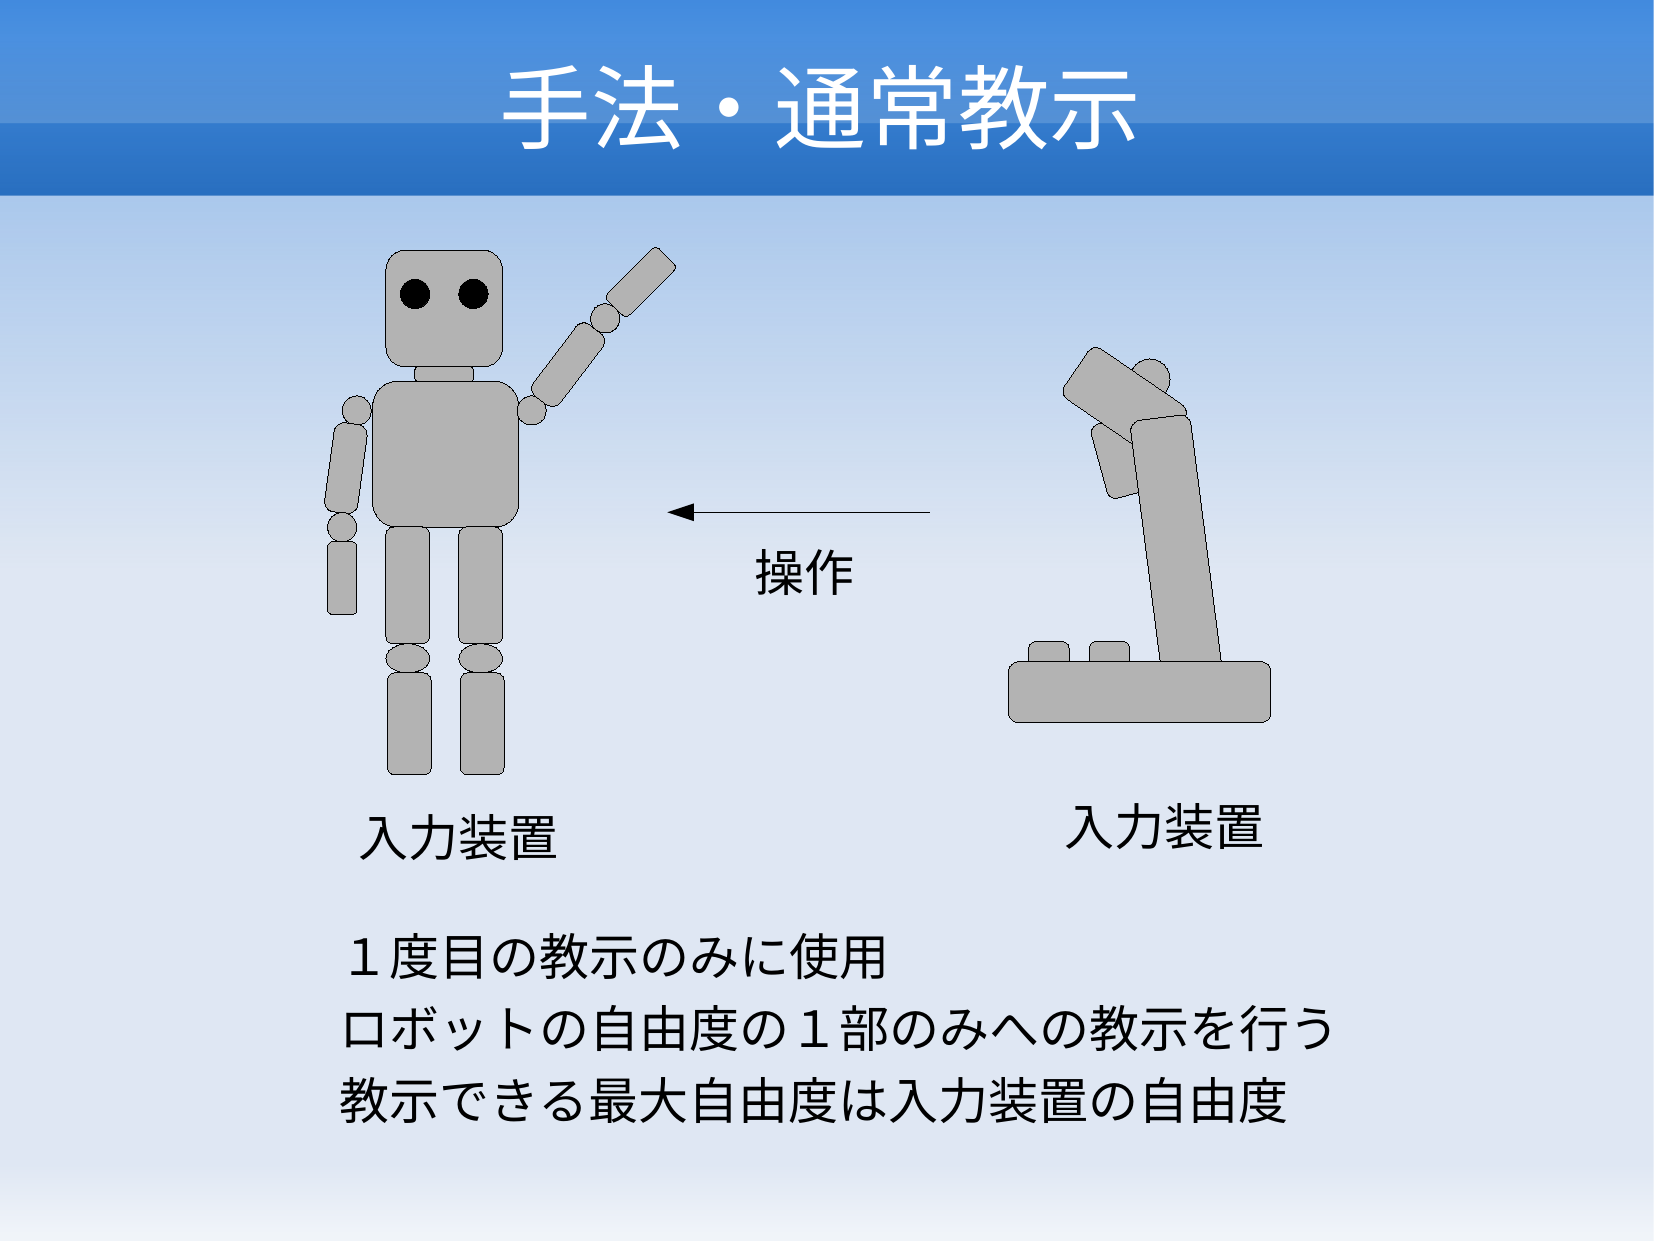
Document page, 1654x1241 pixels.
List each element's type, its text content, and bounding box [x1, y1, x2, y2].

text_box 操作 [739, 525, 888, 591]
text_box １度目の教示のみに使用 ロボットの自由度の１部のみへの教示を行う 教示できる最大自由度は入力装置の自由度 [324, 909, 1355, 1075]
text_box 入力装置 [1049, 779, 1301, 845]
text_box [324, 247, 676, 775]
picture [0, 0, 1654, 1241]
text_box 入力装置 [343, 791, 591, 857]
title 手法・通常教示 [76, 14, 1565, 207]
text_box [1008, 347, 1271, 723]
